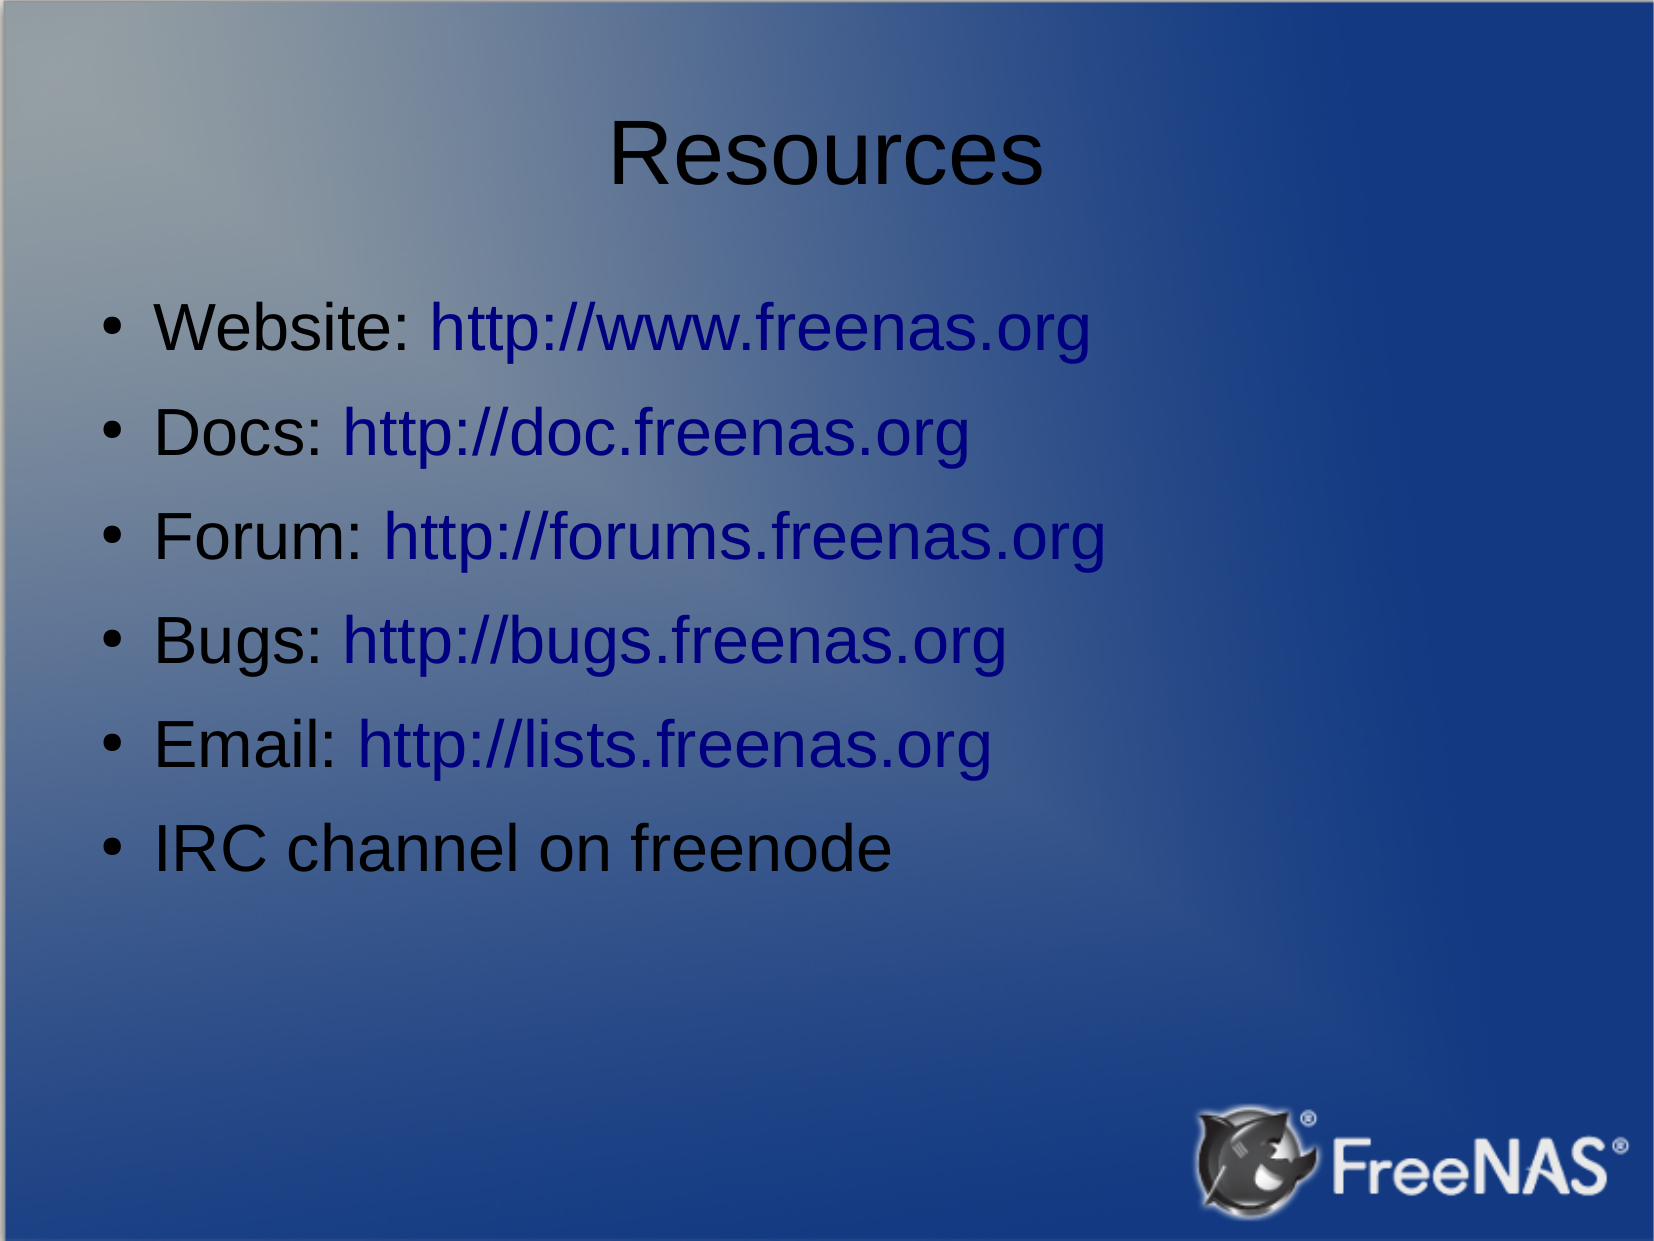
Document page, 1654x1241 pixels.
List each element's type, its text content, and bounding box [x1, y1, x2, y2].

title Resources [82, 49, 1571, 257]
picture [0, 0, 1654, 1241]
list Website: http://www.freenas.org Docs: http://doc.freenas.org Forum: http://forums.freenas.org Bugs: http://bugs.freenas.org Email: http://lists.freenas.org IRC channel on freenode [82, 290, 1571, 1010]
